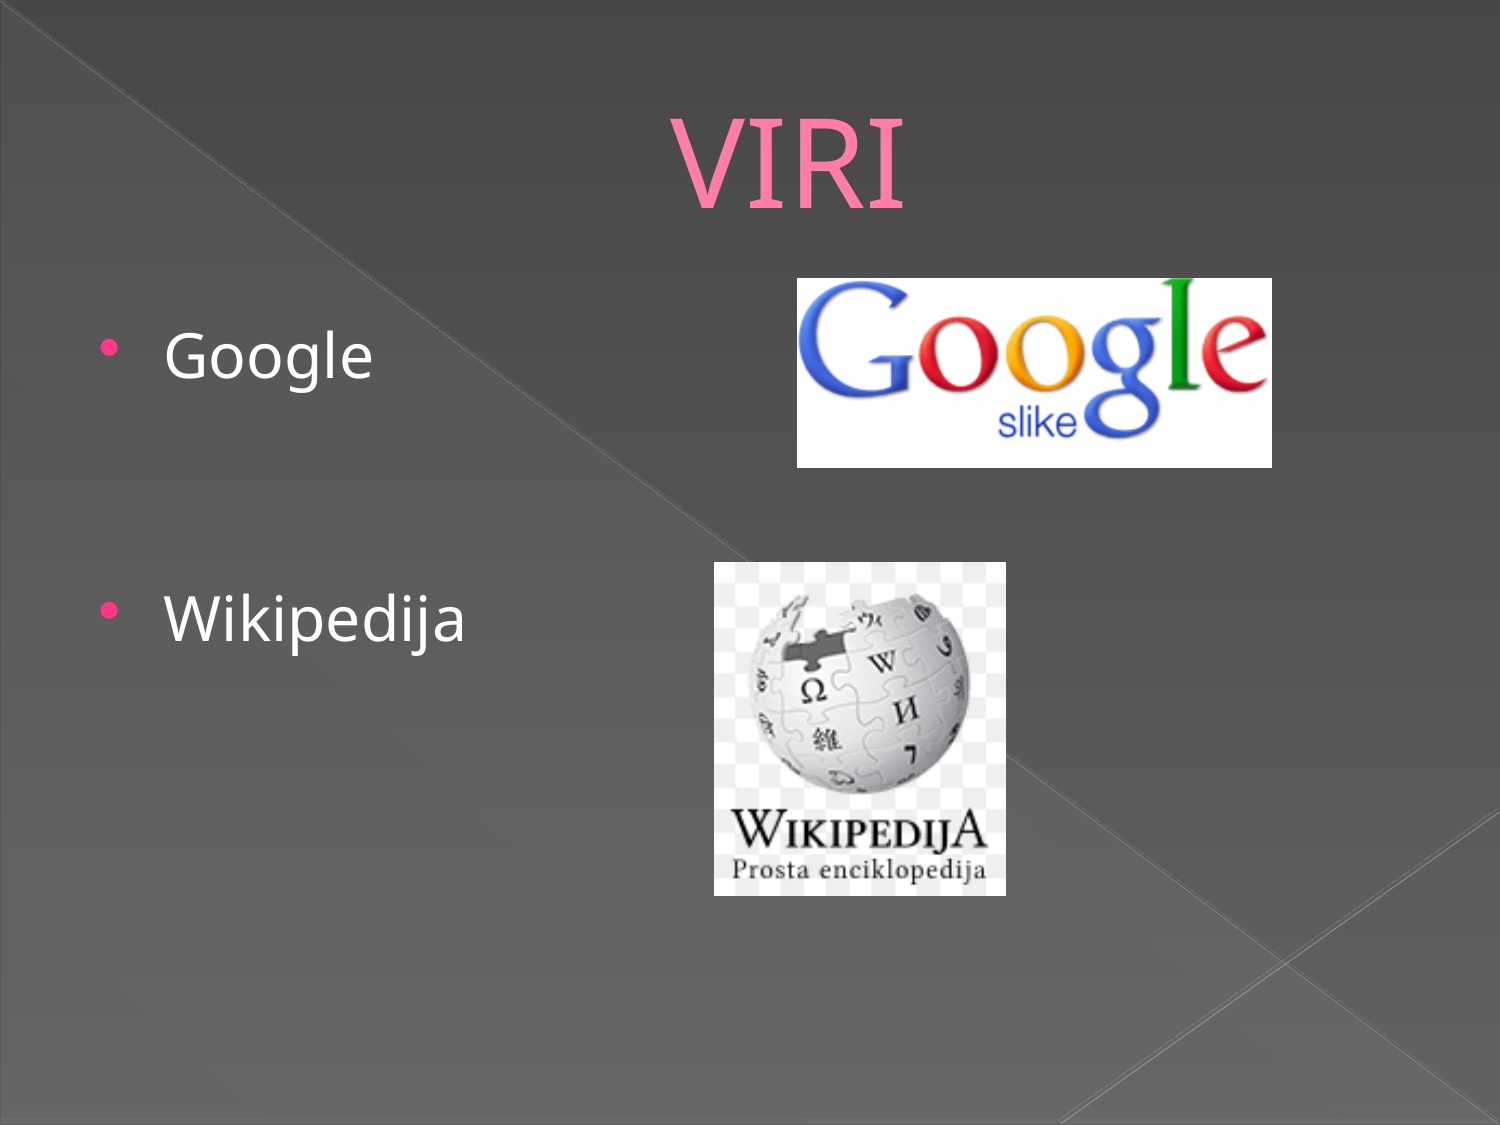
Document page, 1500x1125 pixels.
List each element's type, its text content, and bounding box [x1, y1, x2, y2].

list Google Wikipedija [75, 308, 1425, 1059]
picture [714, 562, 1006, 897]
title VIRI [75, 43, 1425, 274]
picture [797, 278, 1272, 468]
